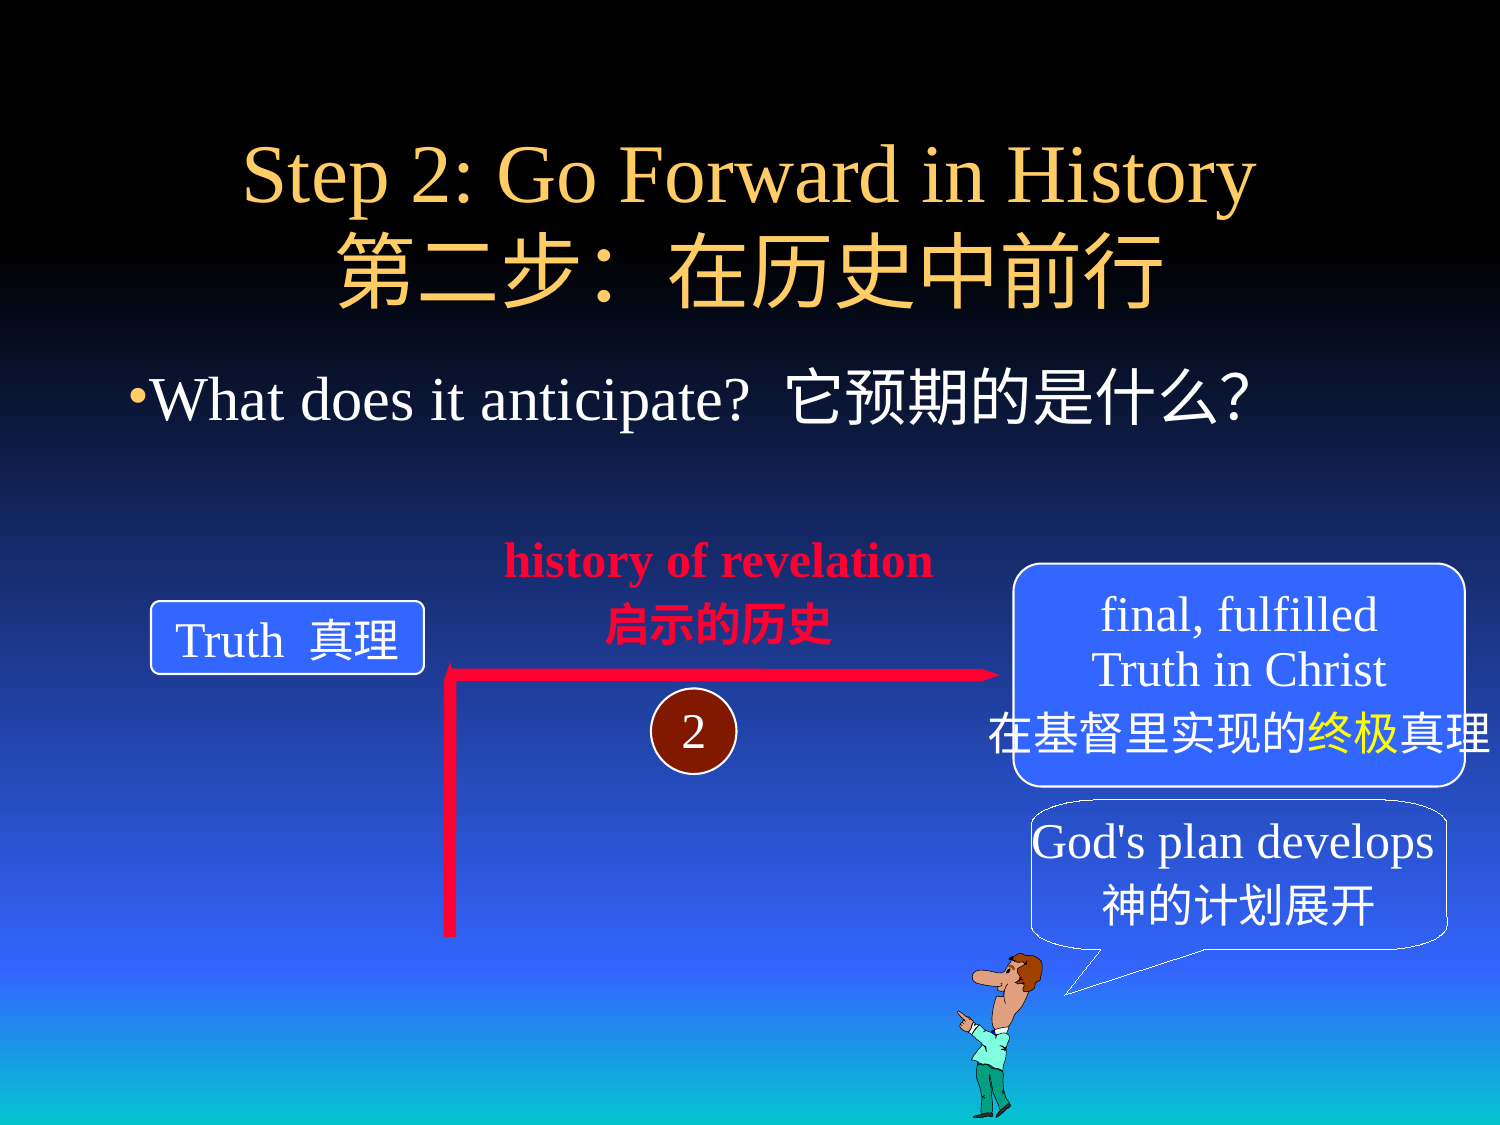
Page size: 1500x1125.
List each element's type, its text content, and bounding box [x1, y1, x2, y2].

text_box history of revelation 启示的历史 [484, 525, 953, 663]
chart [956, 952, 1044, 1119]
title Step 2: Go Forward in History 第二步：在历史中前行 [112, 110, 1388, 328]
list What does it anticipate? 它预期的是什么？ [112, 350, 1388, 442]
text_box Truth 真理 [151, 601, 424, 674]
text_box final, fulfilled Truth in Christ 在基督里实现的终极真理 [1013, 563, 1465, 787]
text_box God's plan develops 神的计划展开 [1031, 799, 1448, 996]
text_box 2 [650, 688, 737, 774]
